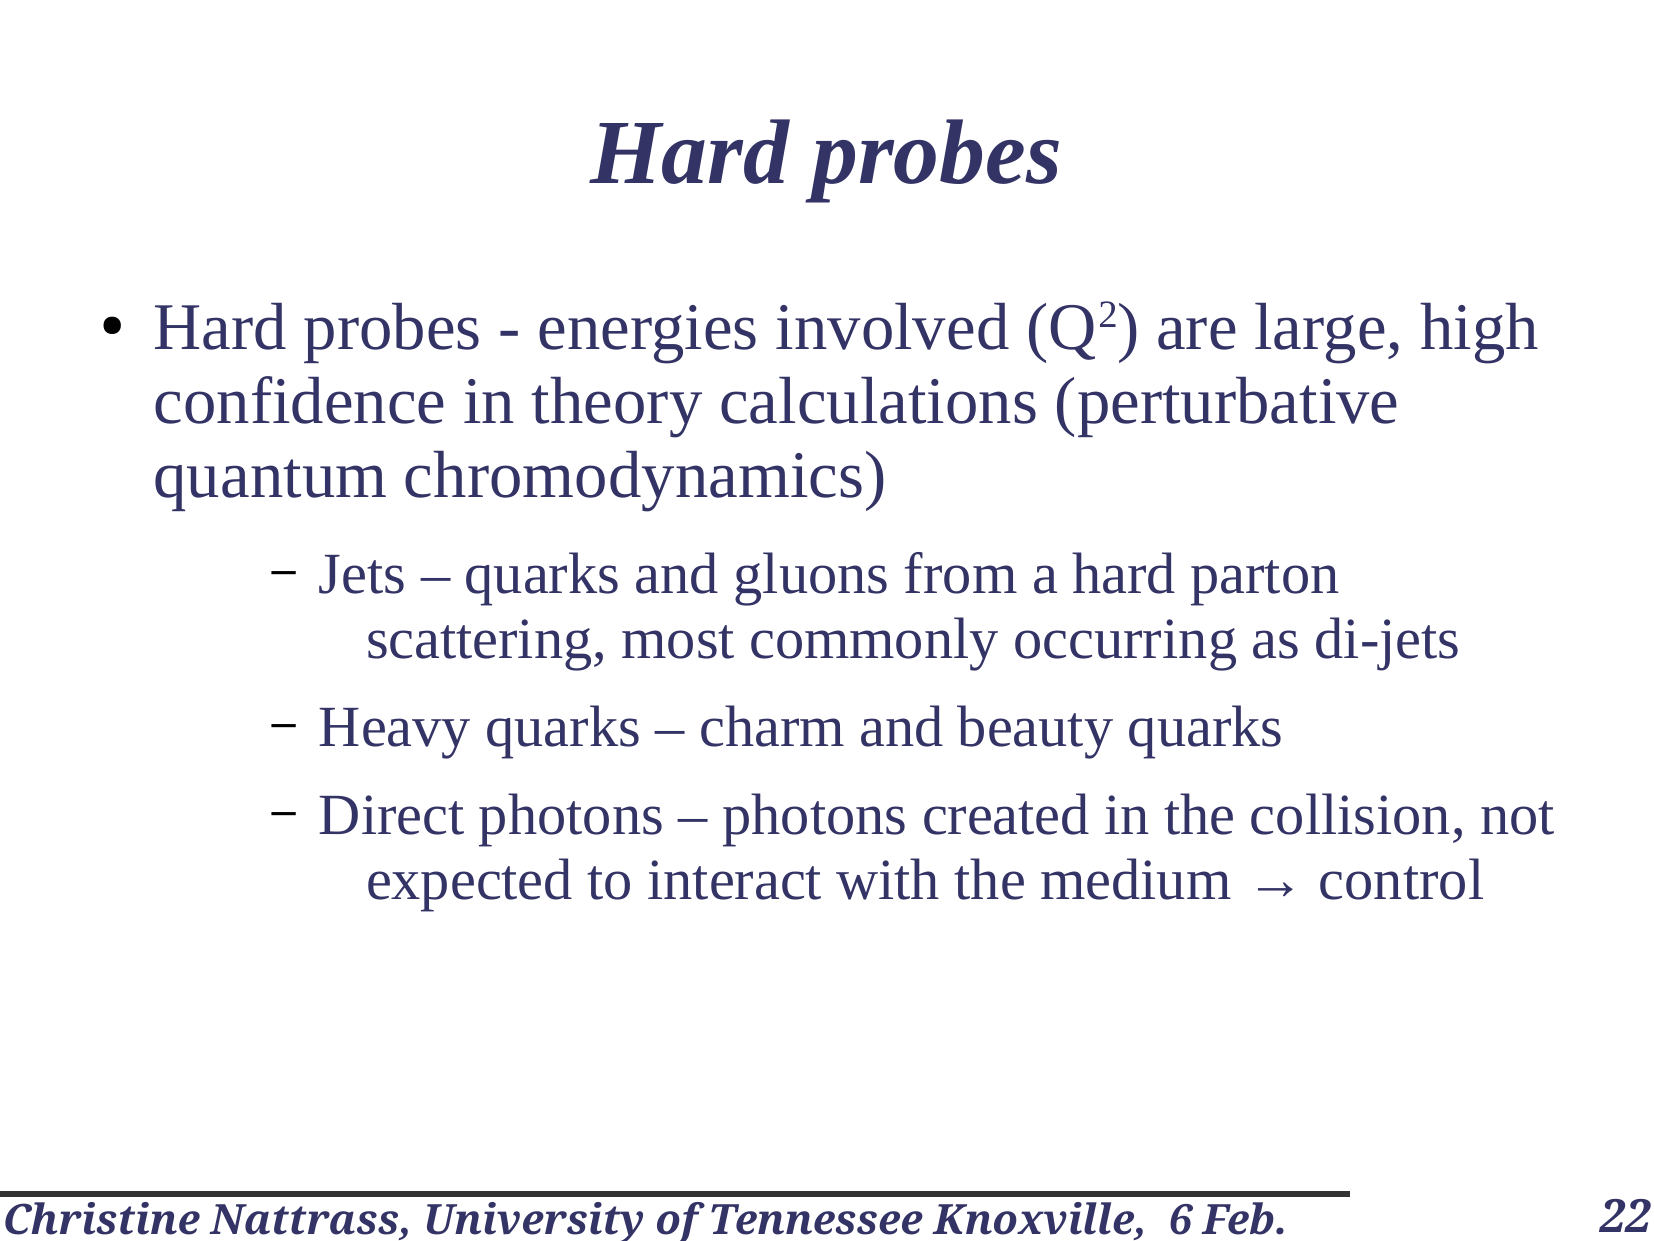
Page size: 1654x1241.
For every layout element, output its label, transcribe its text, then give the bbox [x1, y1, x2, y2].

list Hard probes - energies involved (Q2) are large, high confidence in theory calculations (perturbative quantum chromodynamics) Jets – quarks and gluons from a hard parton scattering, most commonly occurring as di-jets Heavy quarks – charm and beauty quarks Direct photons – photons created in the collision, not expected to interact with the medium → control [82, 290, 1571, 1109]
title Hard probes [82, 49, 1571, 257]
